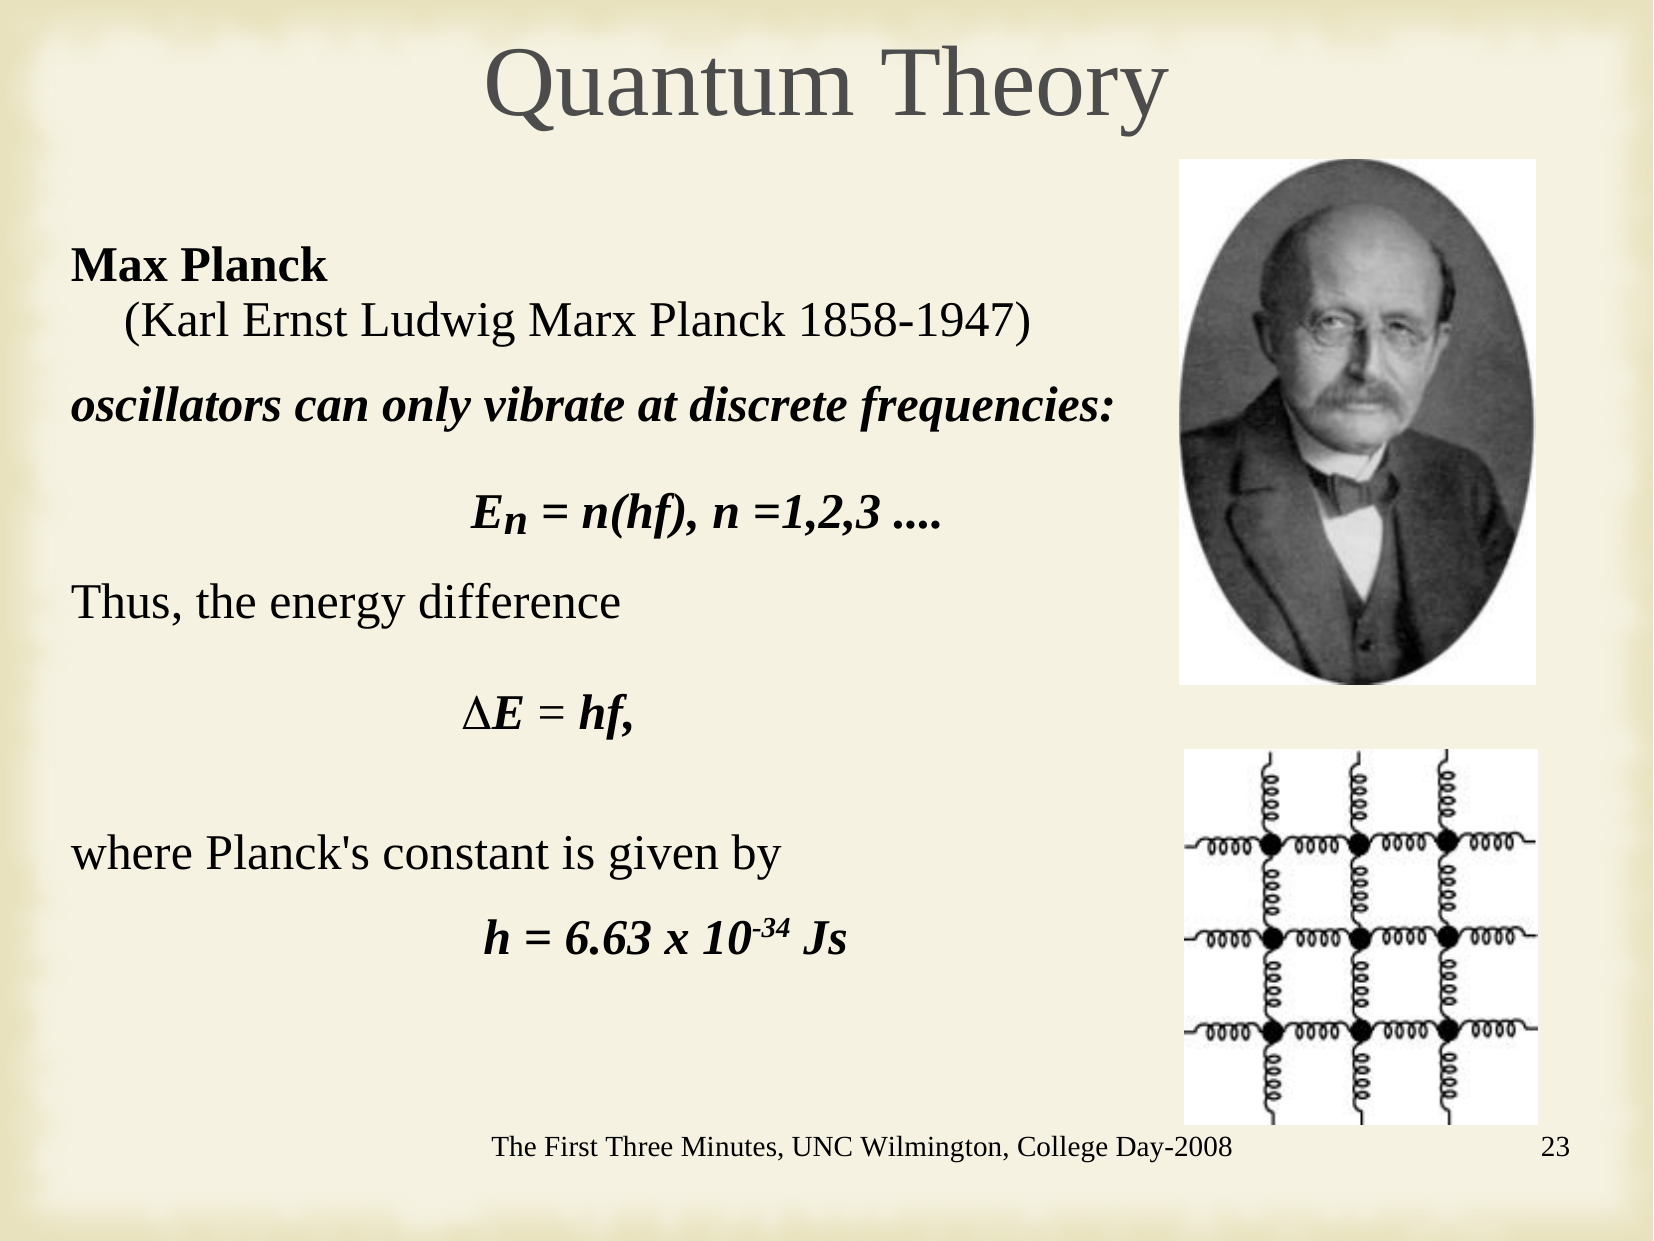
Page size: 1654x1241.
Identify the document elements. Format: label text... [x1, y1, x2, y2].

title Quantum Theory [82, 0, 1571, 179]
picture [0, 0, 1654, 1241]
list Max Planck (Karl Ernst Ludwig Marx Planck 1858-1947) oscillators can only vibrate at discrete frequencies: En = n(hf), n =1,2,3 .... Thus, the energy difference DE = hf, where Planck's constant is given by h = 6.63 x 10-34 Js [53, 237, 1133, 1005]
